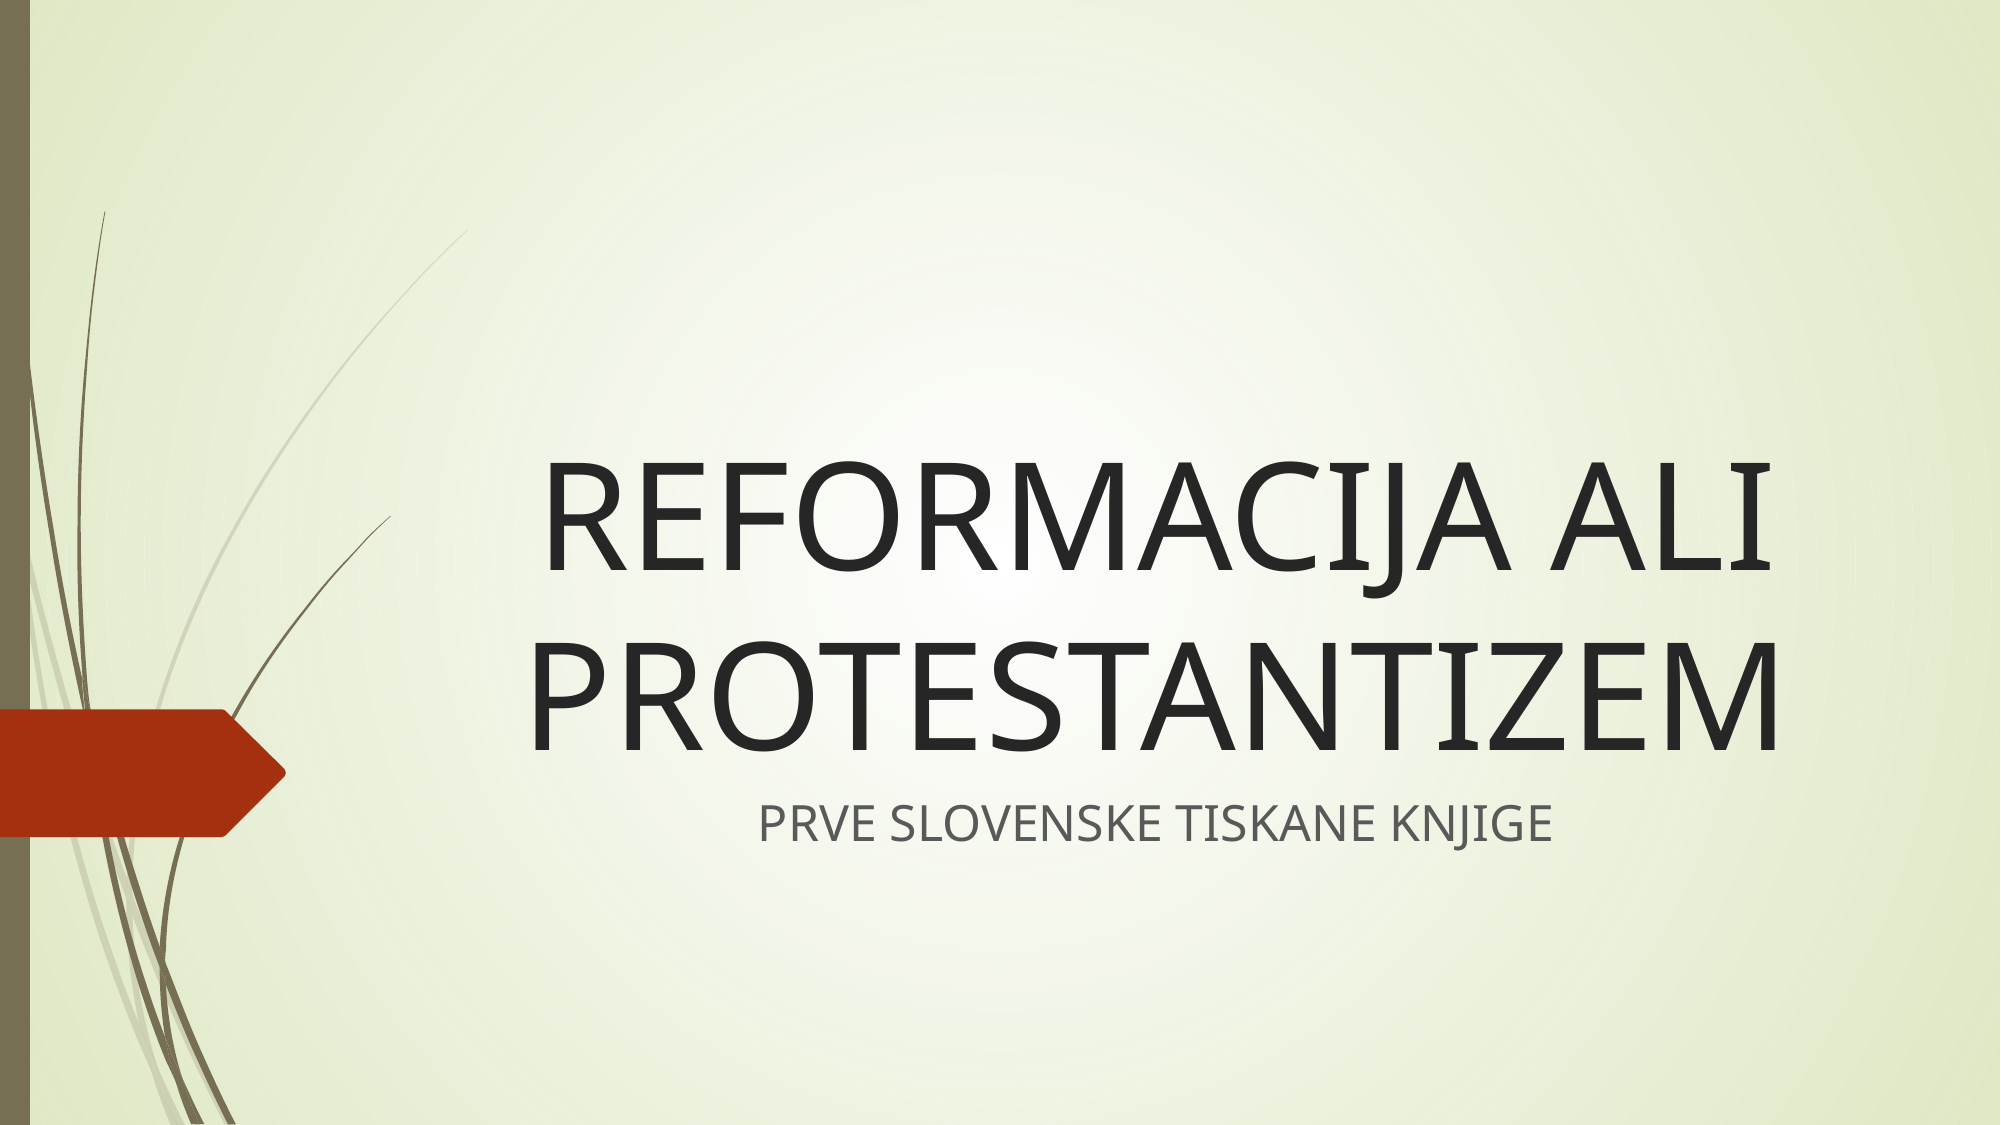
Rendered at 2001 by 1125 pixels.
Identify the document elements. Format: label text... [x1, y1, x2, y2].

title REFORMACIJA ALI PROTESTANTIZEM [424, 412, 1888, 783]
subtitle PRVE SLOVENSKE TISKANE KNJIGE [424, 783, 1888, 969]
